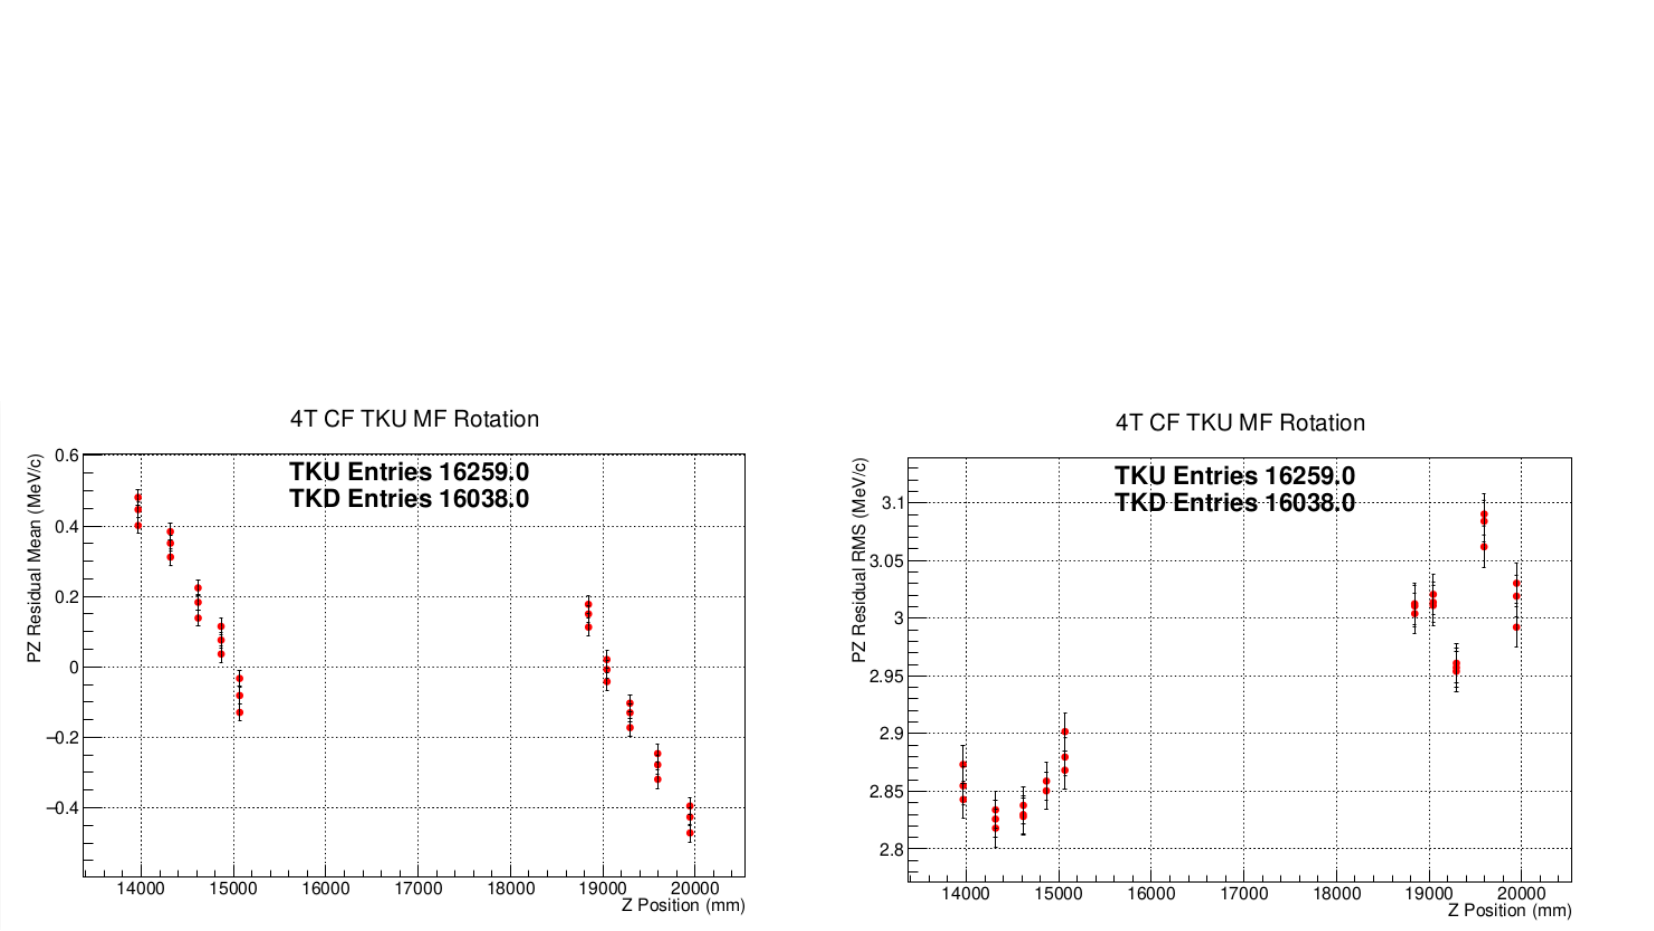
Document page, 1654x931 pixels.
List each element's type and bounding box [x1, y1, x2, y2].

picture [827, 407, 1654, 931]
picture [0, 401, 826, 930]
